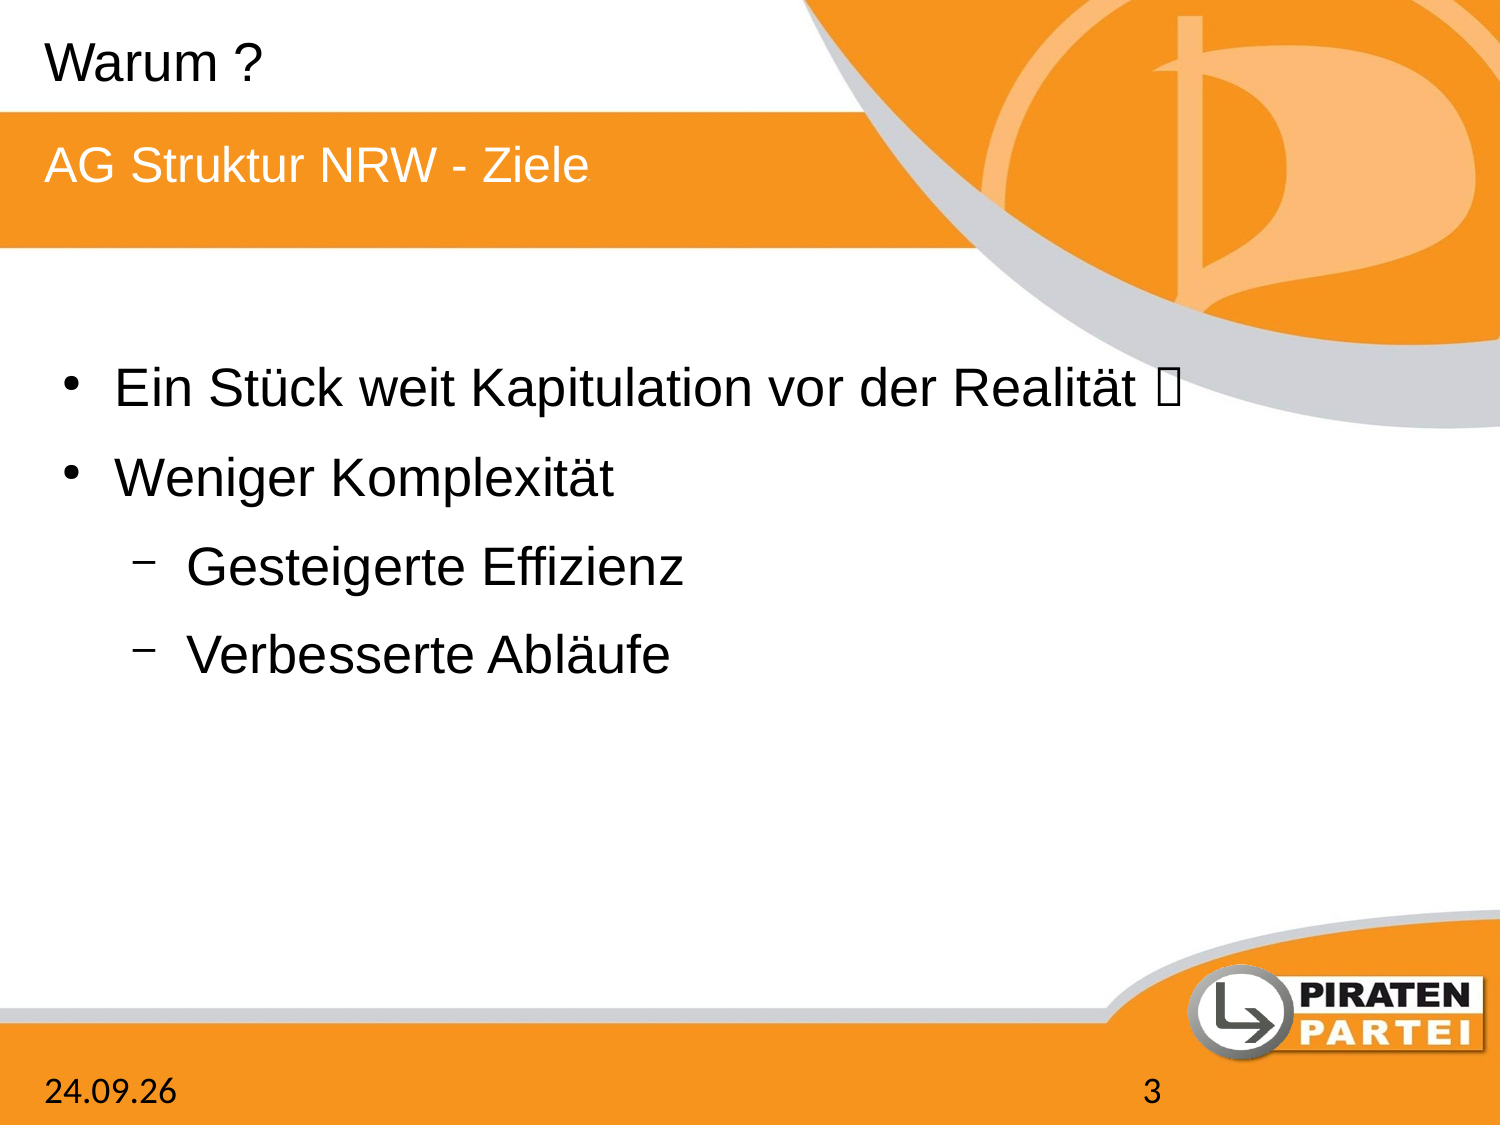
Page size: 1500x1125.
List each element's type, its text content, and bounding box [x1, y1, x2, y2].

slide_number 01.04.14 [29, 1058, 389, 1103]
picture [0, 0, 1500, 1125]
title AG Struktur NRW - Ziele [29, 125, 857, 232]
list Warum ? [29, 19, 857, 102]
list Ein Stück weit Kapitulation vor der Realität  Weniger Komplexität Gesteigerte Effizienz Verbesserte Abläufe [29, 255, 1471, 1006]
slide_number <Nummer> [1128, 1058, 1478, 1103]
